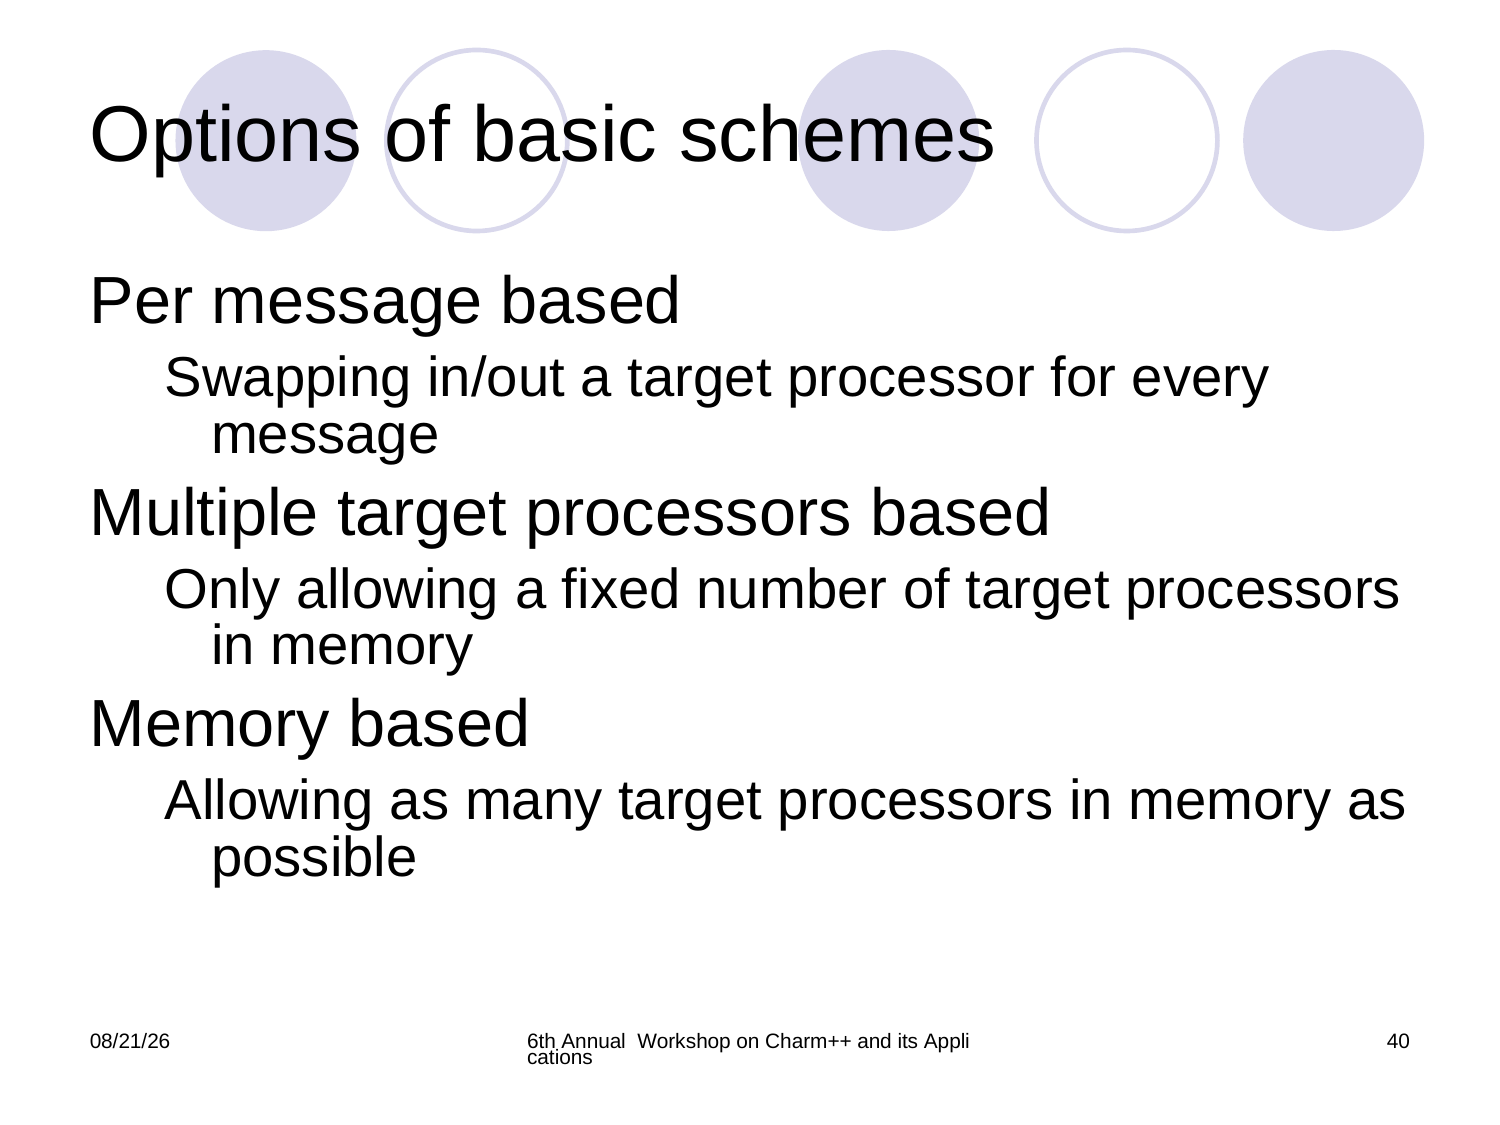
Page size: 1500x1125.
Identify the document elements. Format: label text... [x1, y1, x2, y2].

title Options of basic schemes [75, 45, 1426, 233]
list Per message based Swapping in/out a target processor for every message Multiple target processors based Only allowing a fixed number of target processors in memory Memory based Allowing as many target processors in memory as possible [75, 262, 1426, 1006]
